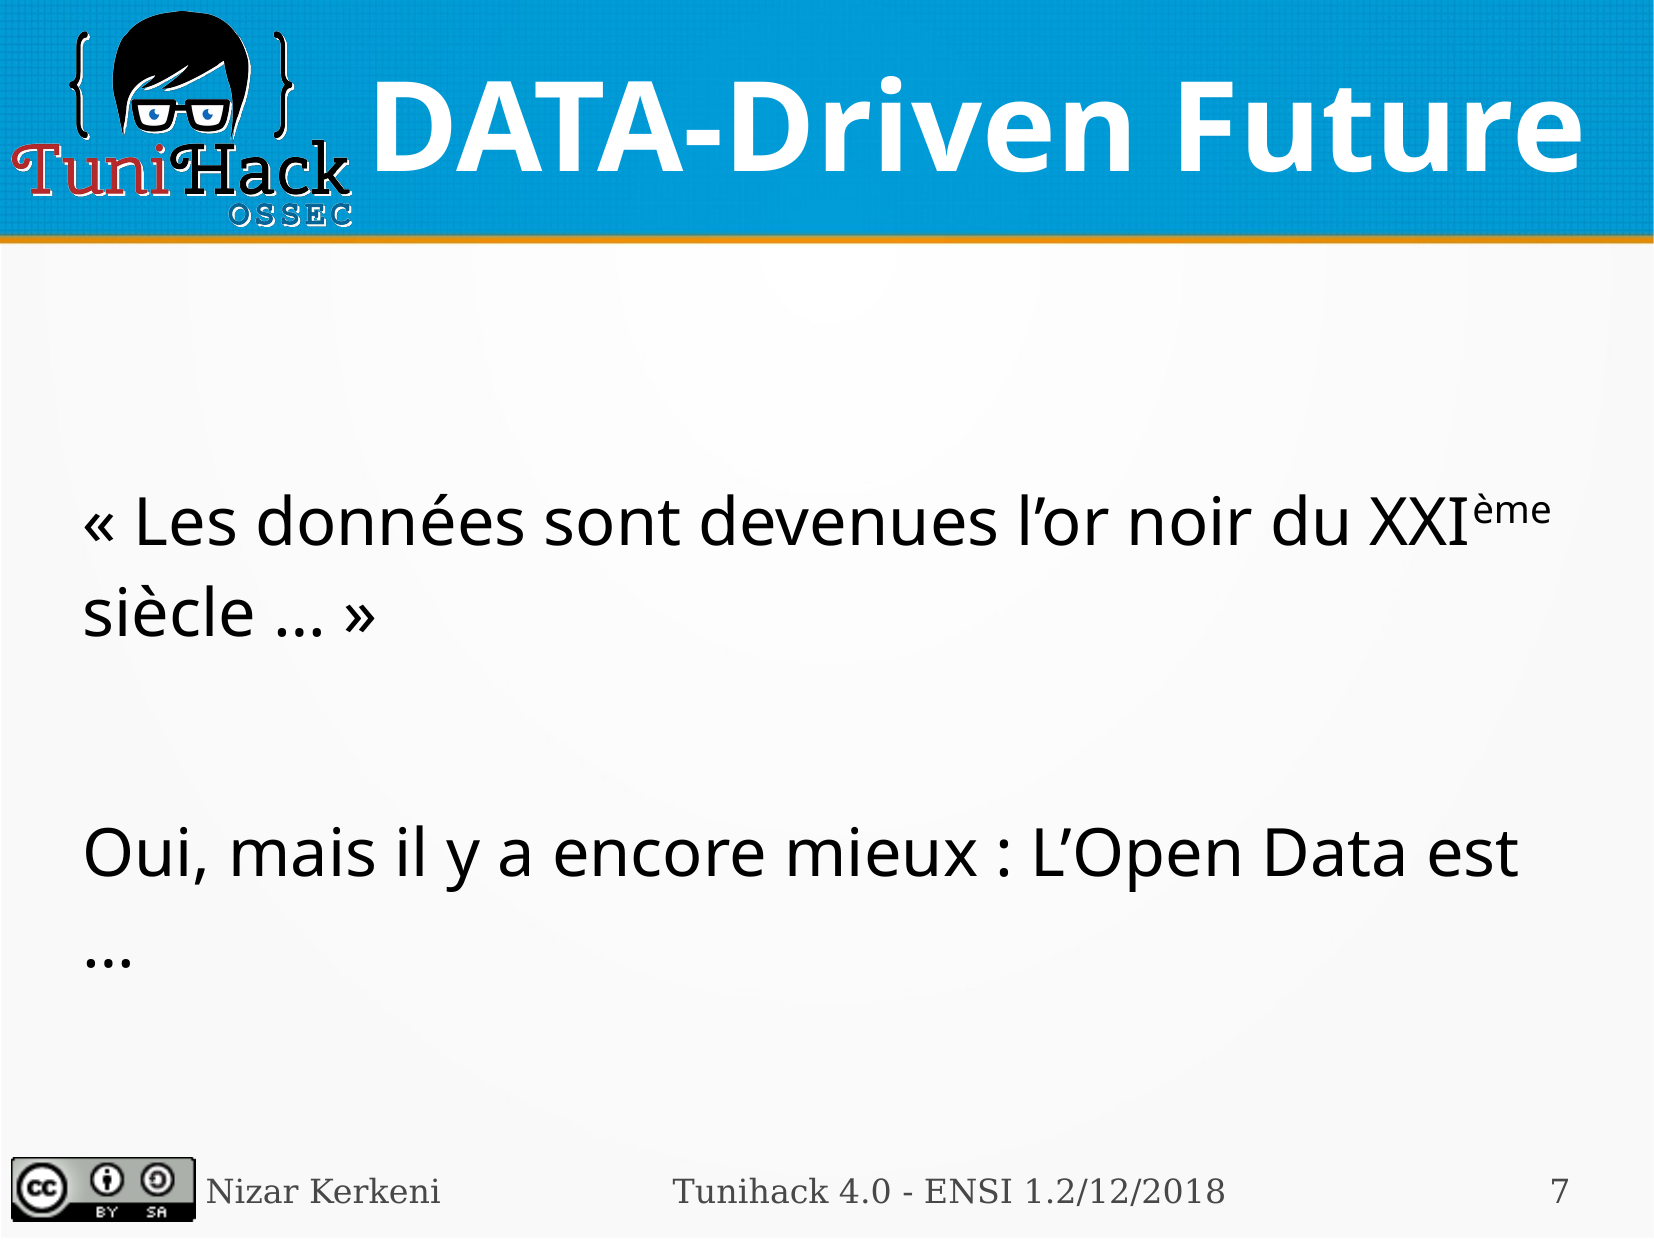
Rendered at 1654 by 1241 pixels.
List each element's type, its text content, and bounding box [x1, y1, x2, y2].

picture [243, 212, 250, 225]
picture [70, 32, 89, 139]
picture [113, 12, 250, 135]
list « Les données sont devenues l’or noir du XXIème siècle … » Oui, mais il y a encore mieux : L’Open Data est … [82, 315, 1563, 1146]
picture [274, 32, 294, 139]
picture [312, 206, 319, 212]
picture [240, 157, 276, 196]
picture [266, 219, 274, 225]
picture [12, 144, 61, 195]
picture [156, 144, 164, 153]
picture [233, 207, 243, 216]
picture [0, 233, 1654, 1241]
picture [313, 140, 350, 196]
title DATA-Driven Future [366, 19, 1619, 227]
picture [171, 144, 236, 195]
picture [335, 207, 342, 216]
picture [279, 157, 310, 196]
picture [63, 158, 170, 196]
